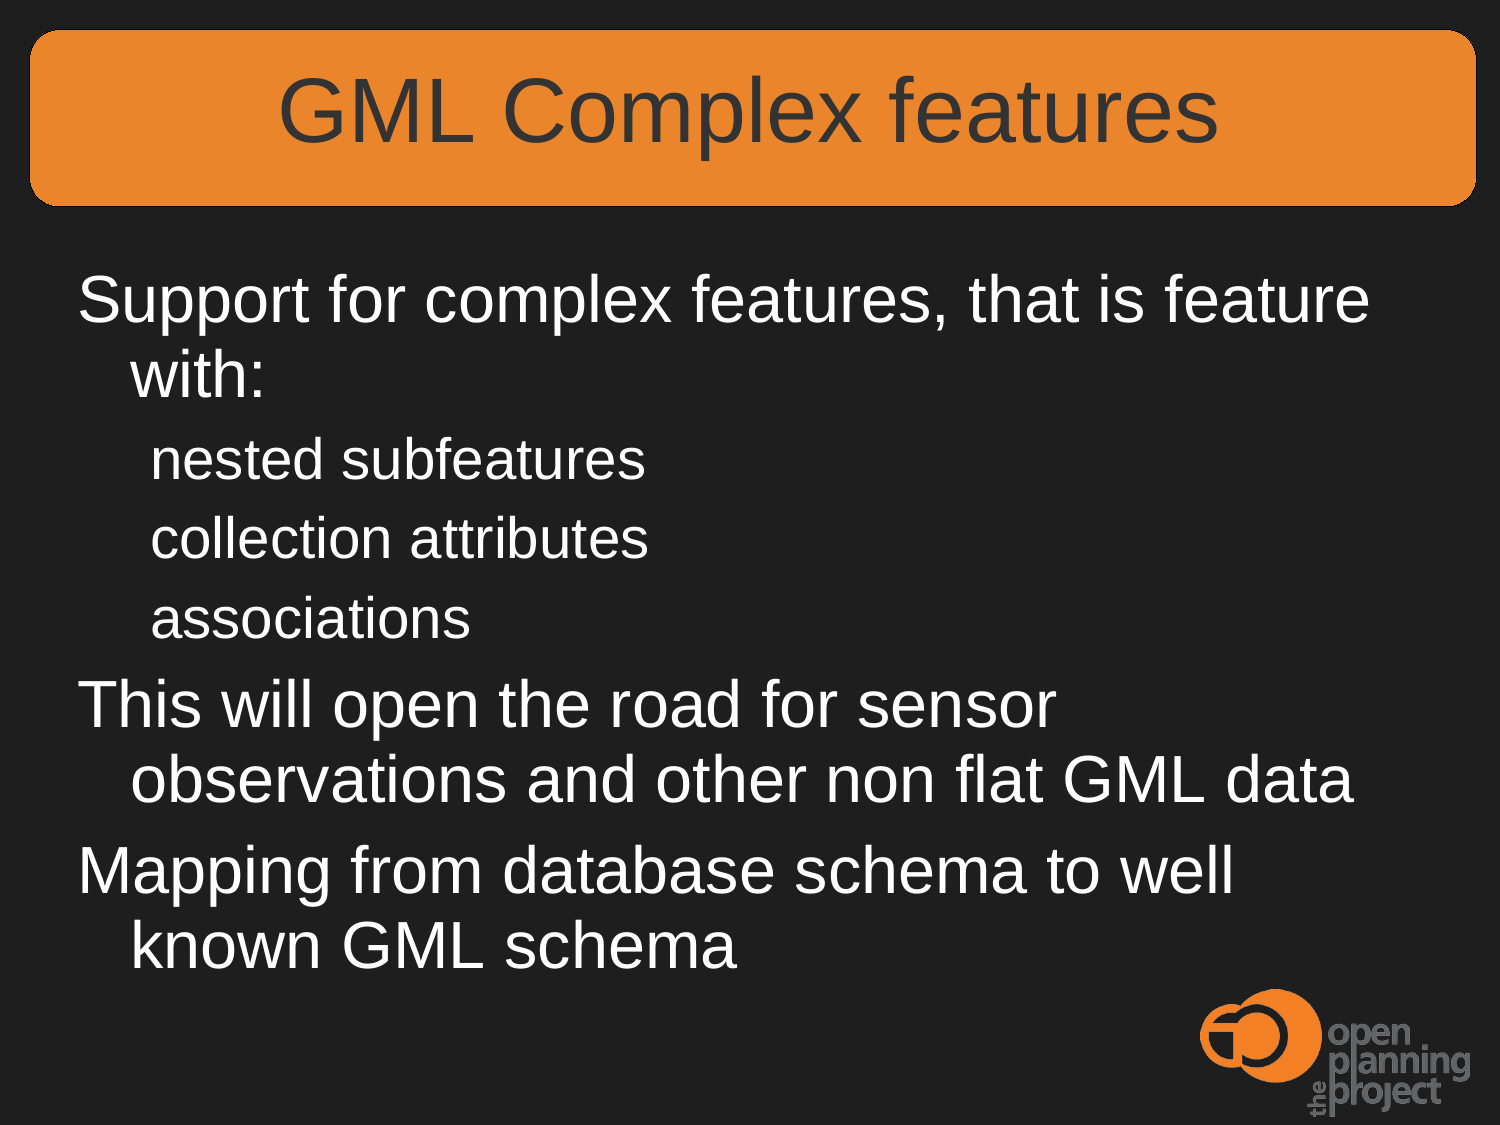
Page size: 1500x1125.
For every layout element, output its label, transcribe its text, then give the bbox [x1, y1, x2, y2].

list Support for complex features, that is feature with: nested subfeatures collection attributes associations This will open the road for sensor observations and other non flat GML data Mapping from database schema to well known GML schema [74, 262, 1425, 1005]
picture [1200, 989, 1470, 1117]
title GML Complex features [74, 28, 1425, 207]
